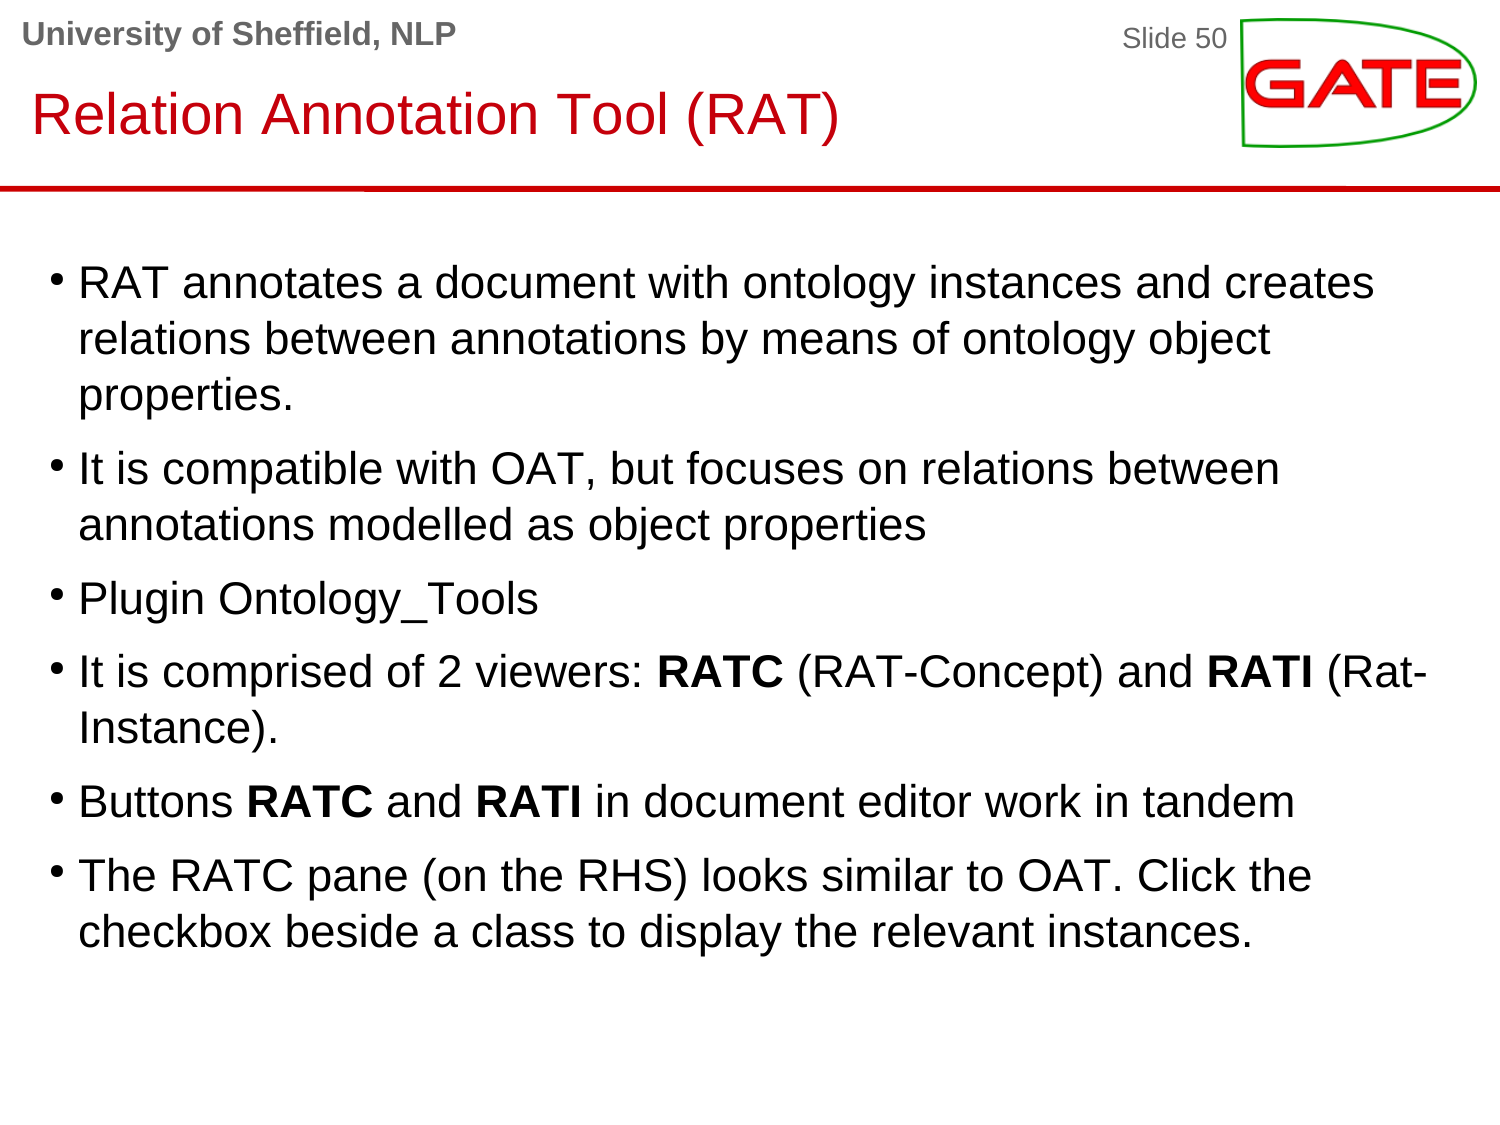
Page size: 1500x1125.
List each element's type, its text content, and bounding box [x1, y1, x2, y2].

list RAT annotates a document with ontology instances and creates relations between annotations by means of ontology object properties. It is compatible with OAT, but focuses on relations between annotations modelled as object properties Plugin Ontology_Tools It is comprised of 2 viewers: RATC (RAT-Concept) and RATI (Rat-Instance). Buttons RATC and RATI in document editor work in tandem The RATC pane (on the RHS) looks similar to OAT. Click the checkbox beside a class to display the relevant instances. [48, 252, 1447, 1093]
title Relation Annotation Tool (RAT) [31, 25, 1270, 204]
picture [1240, 18, 1477, 148]
